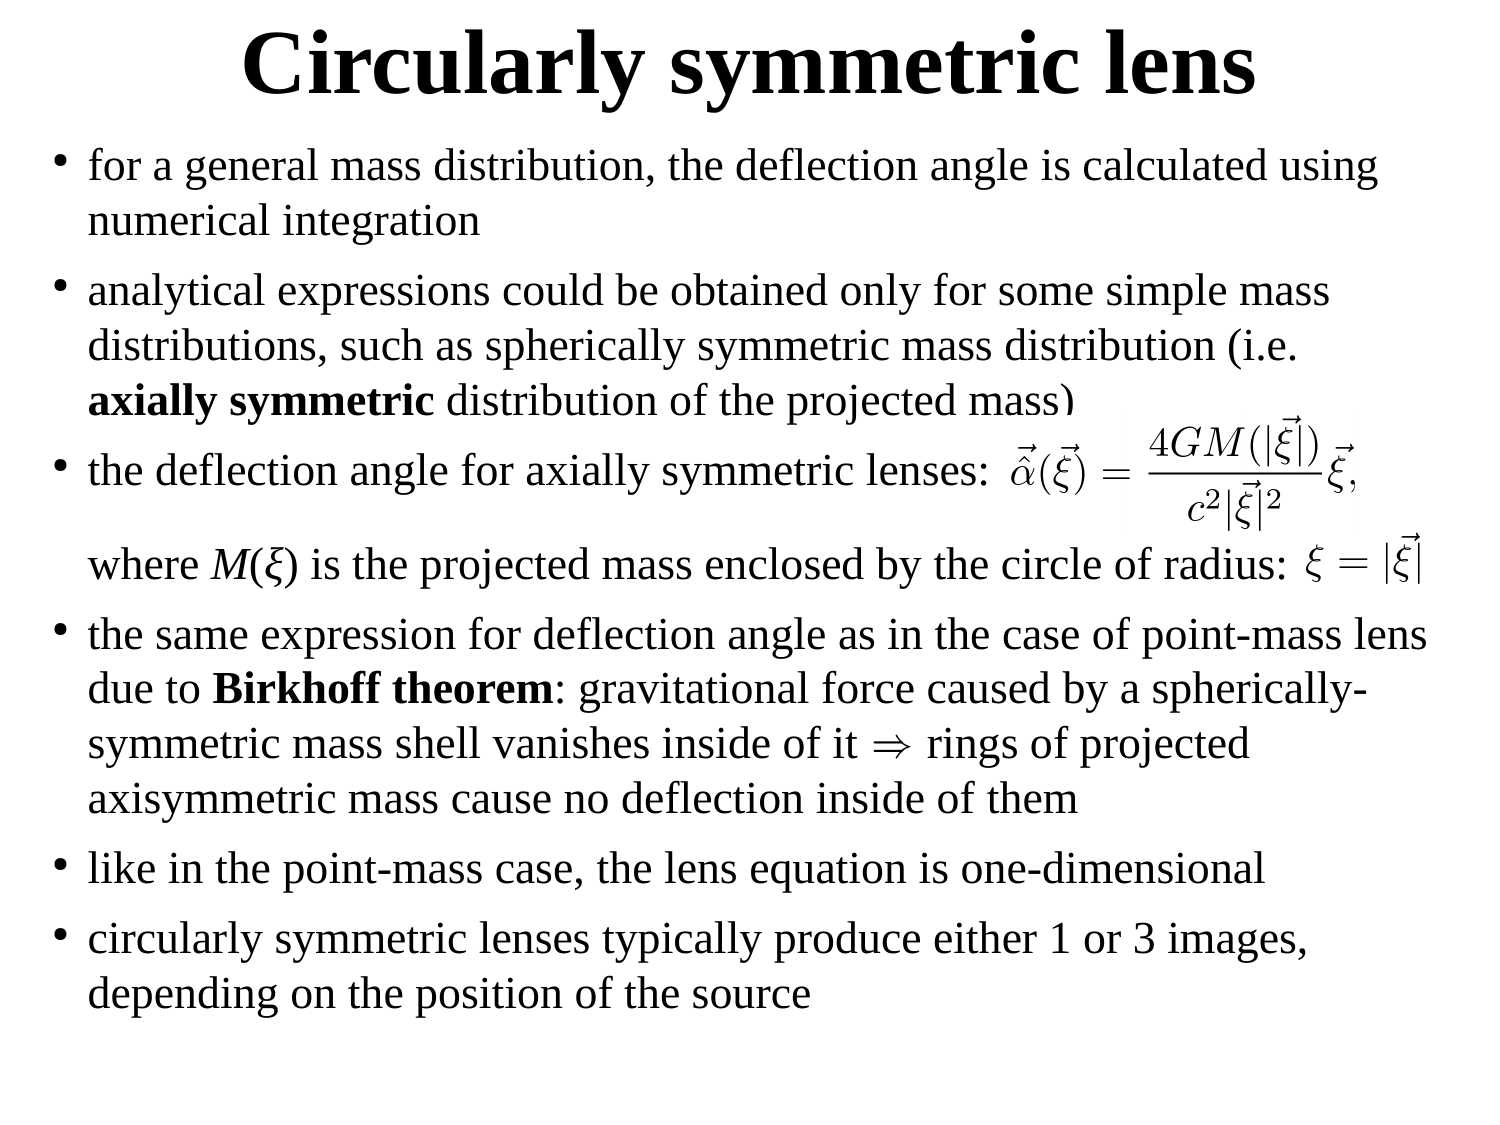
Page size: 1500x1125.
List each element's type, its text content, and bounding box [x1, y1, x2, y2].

picture [1011, 415, 1355, 531]
picture [873, 734, 911, 759]
picture [1305, 532, 1420, 584]
text_box Circularly symmetric lens [74, 8, 1425, 105]
text_box for a general mass distribution, the deflection angle is calculated using numerical integration analytical expressions could be obtained only for some simple mass distributions, such as spherically symmetric mass distribution (i.e. axially symmetric distribution of the projected mass) the deflection angle for axially symmetric lenses: where M(ξ) is the projected mass enclosed by the circle of radius: the same expression for deflection angle as in the case of point-mass lens due to Birkhoff theorem: gravitational force caused by a spherically-symmetric mass shell vanishes inside of it rings of projected axisymmetric mass cause no deflection inside of them like in the point-mass case, the lens equation is one-dimensional circularly symmetric lenses typically produce either 1 or 3 images, depending on the position of the source [37, 127, 1455, 1102]
